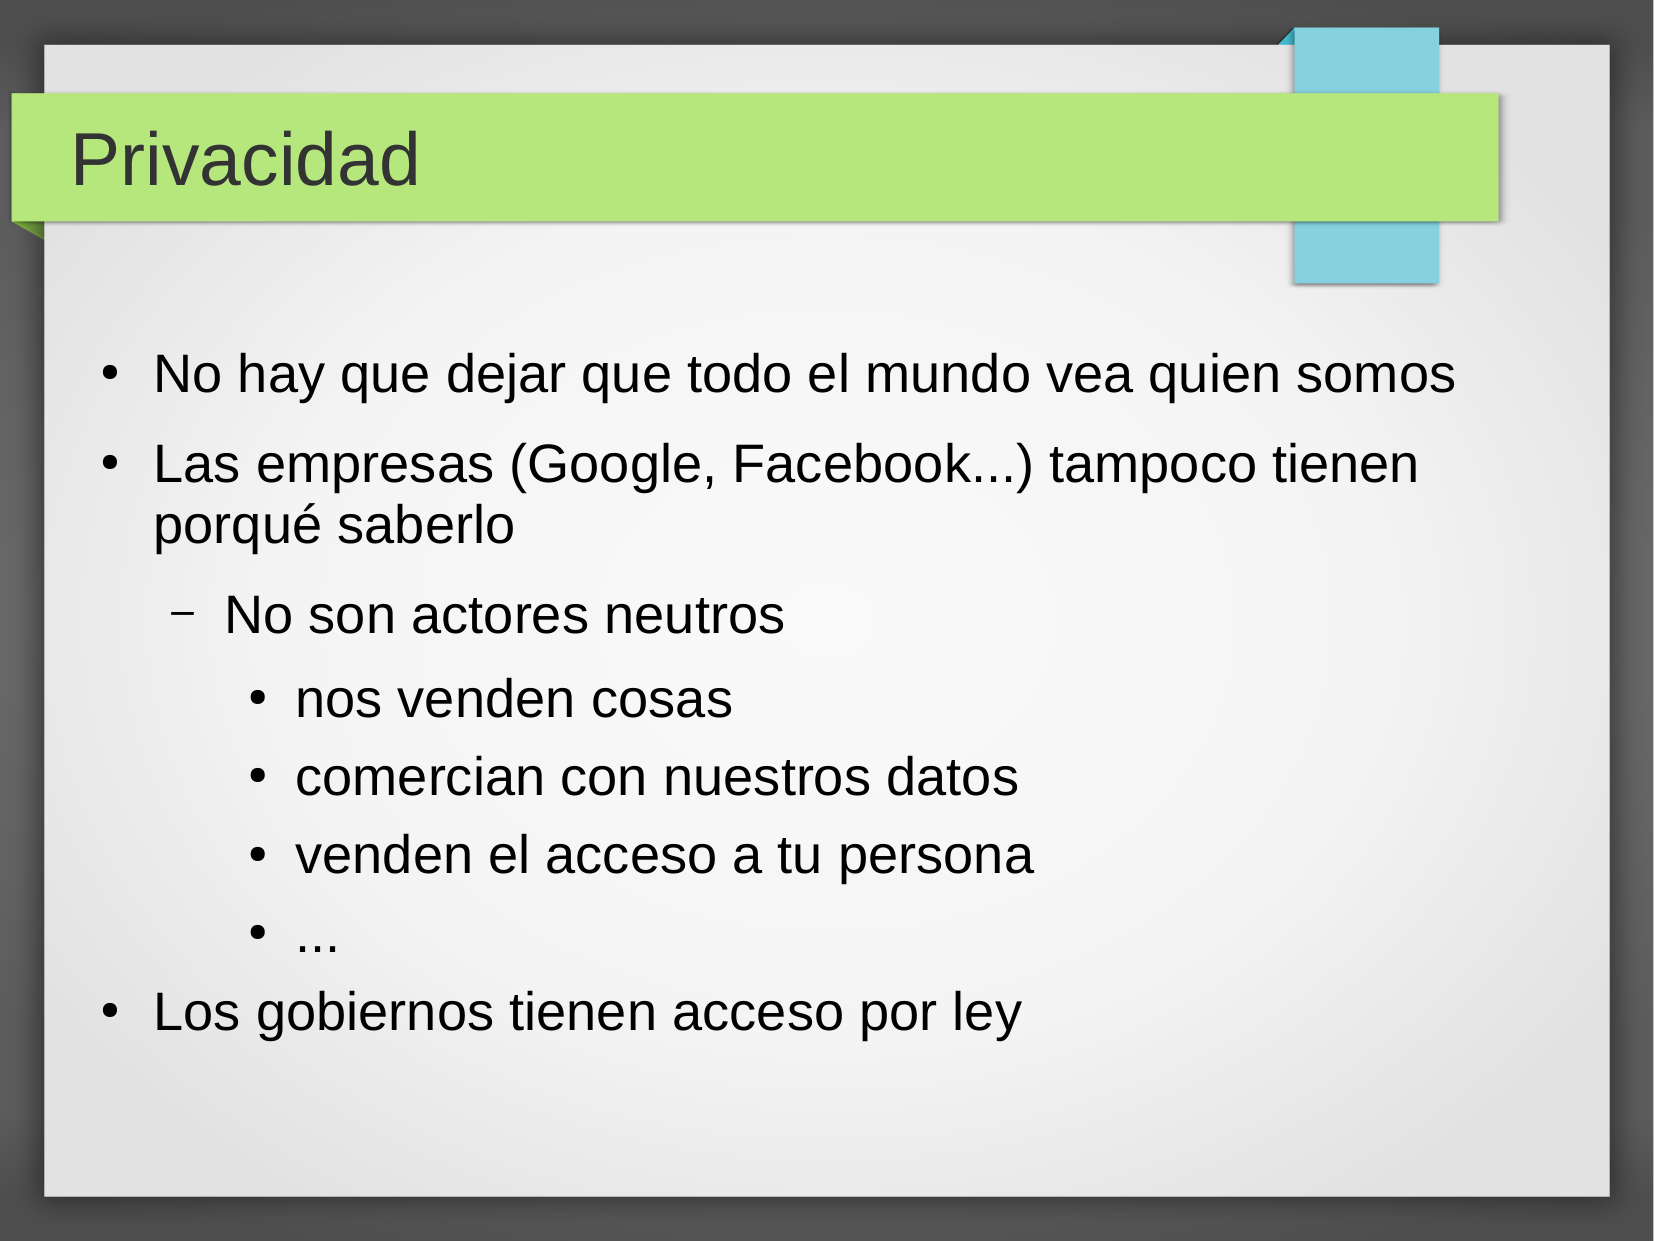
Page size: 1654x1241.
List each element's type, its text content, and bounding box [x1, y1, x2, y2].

title Privacidad [70, 106, 1229, 213]
list No hay que dejar que todo el mundo vea quien somos Las empresas (Google, Facebook...) tampoco tienen porqué saberlo No son actores neutros nos venden cosas comercian con nuestros datos venden el acceso a tu persona ... Los gobiernos tienen acceso por ley [82, 343, 1538, 1063]
picture [0, 0, 1654, 1241]
